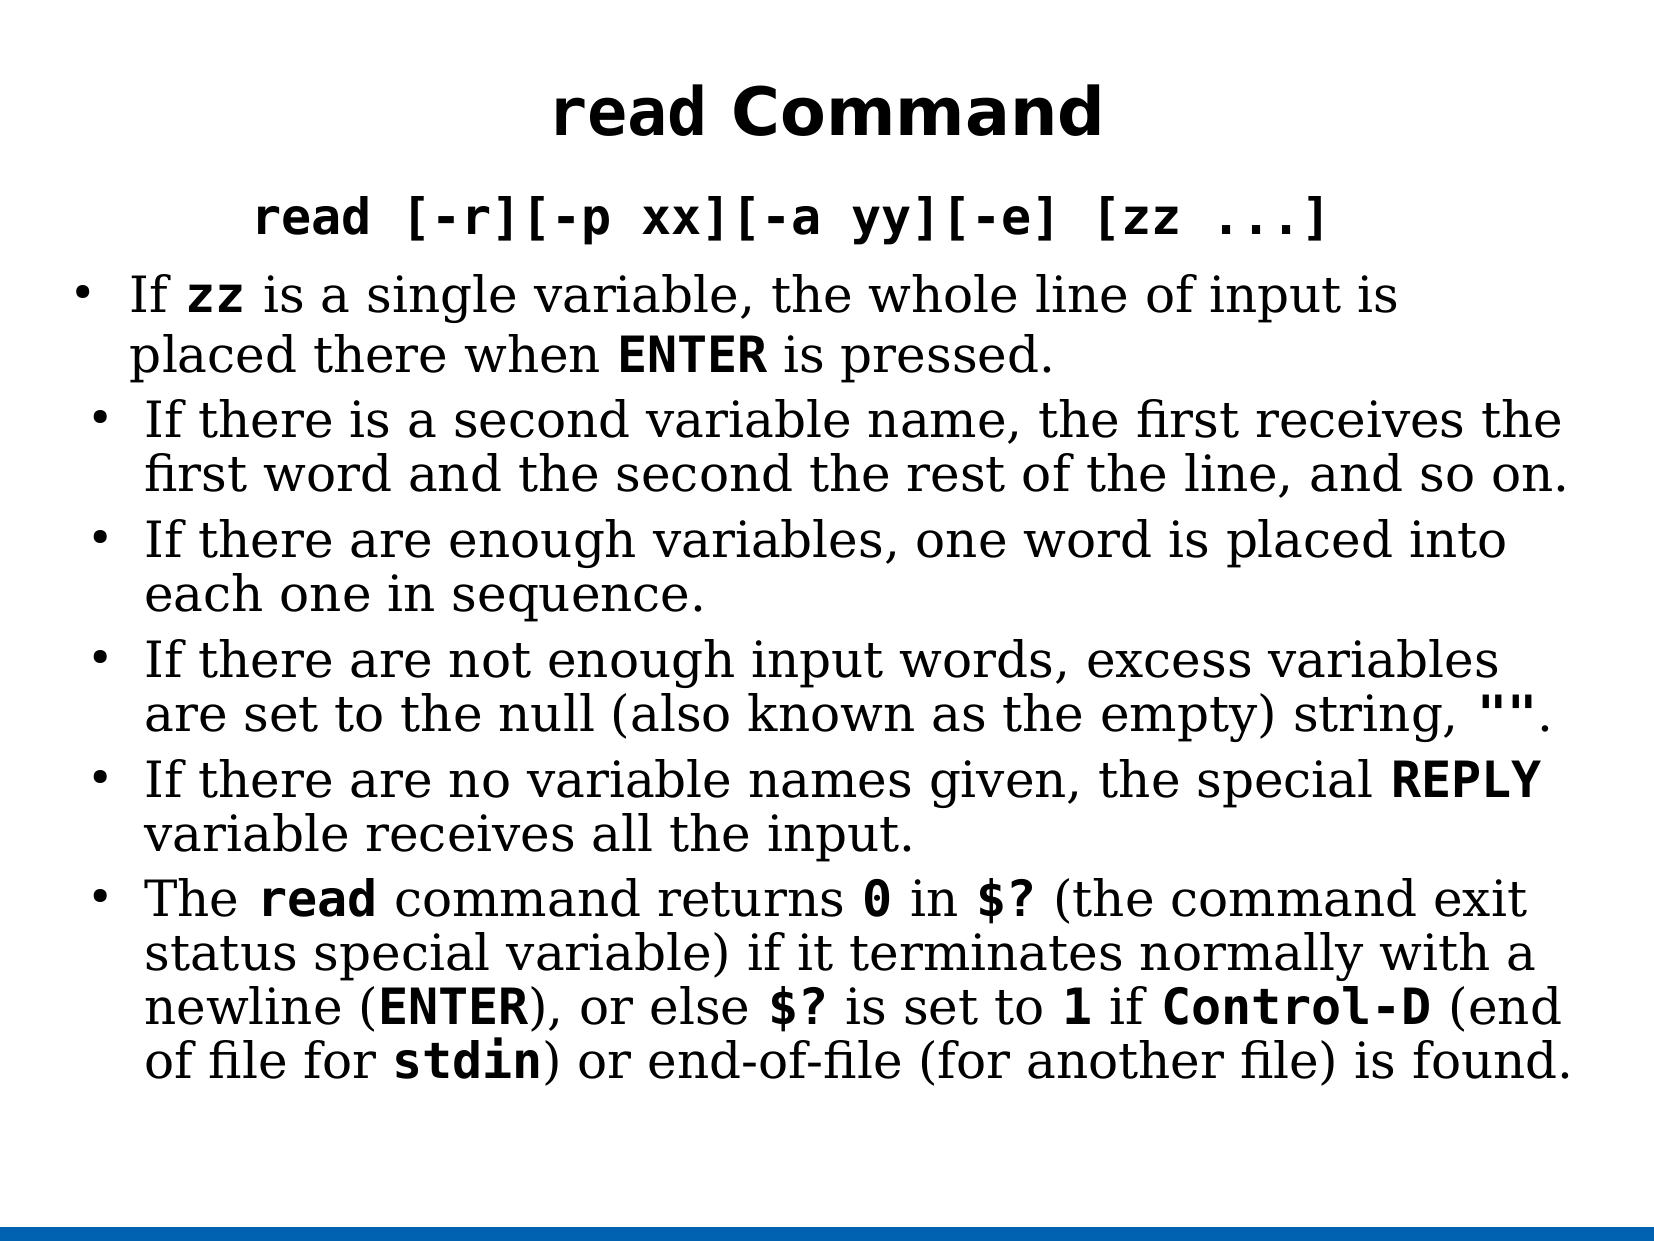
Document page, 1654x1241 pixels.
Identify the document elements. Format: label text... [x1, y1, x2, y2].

list read [-r][-p xx][-a yy][-e] [zz ...] If zz is a single variable, the whole line of input is placed there when ENTER is pressed. If there is a second variable name, the first receives the first word and the second the rest of the line, and so on. If there are enough variables, one word is placed into each one in sequence. If there are not enough input words, excess variables are set to the null (also known as the empty) string, "". If there are no variable names given, the special REPLY variable receives all the input. The read command returns 0 in $? (the command exit status special variable) if it terminates normally with a newline (ENTER), or else $? is set to 1 if Control-D (end of file for stdin) or end-of-file (for another file) is found. [59, 177, 1595, 1180]
title read Command [82, 56, 1571, 161]
